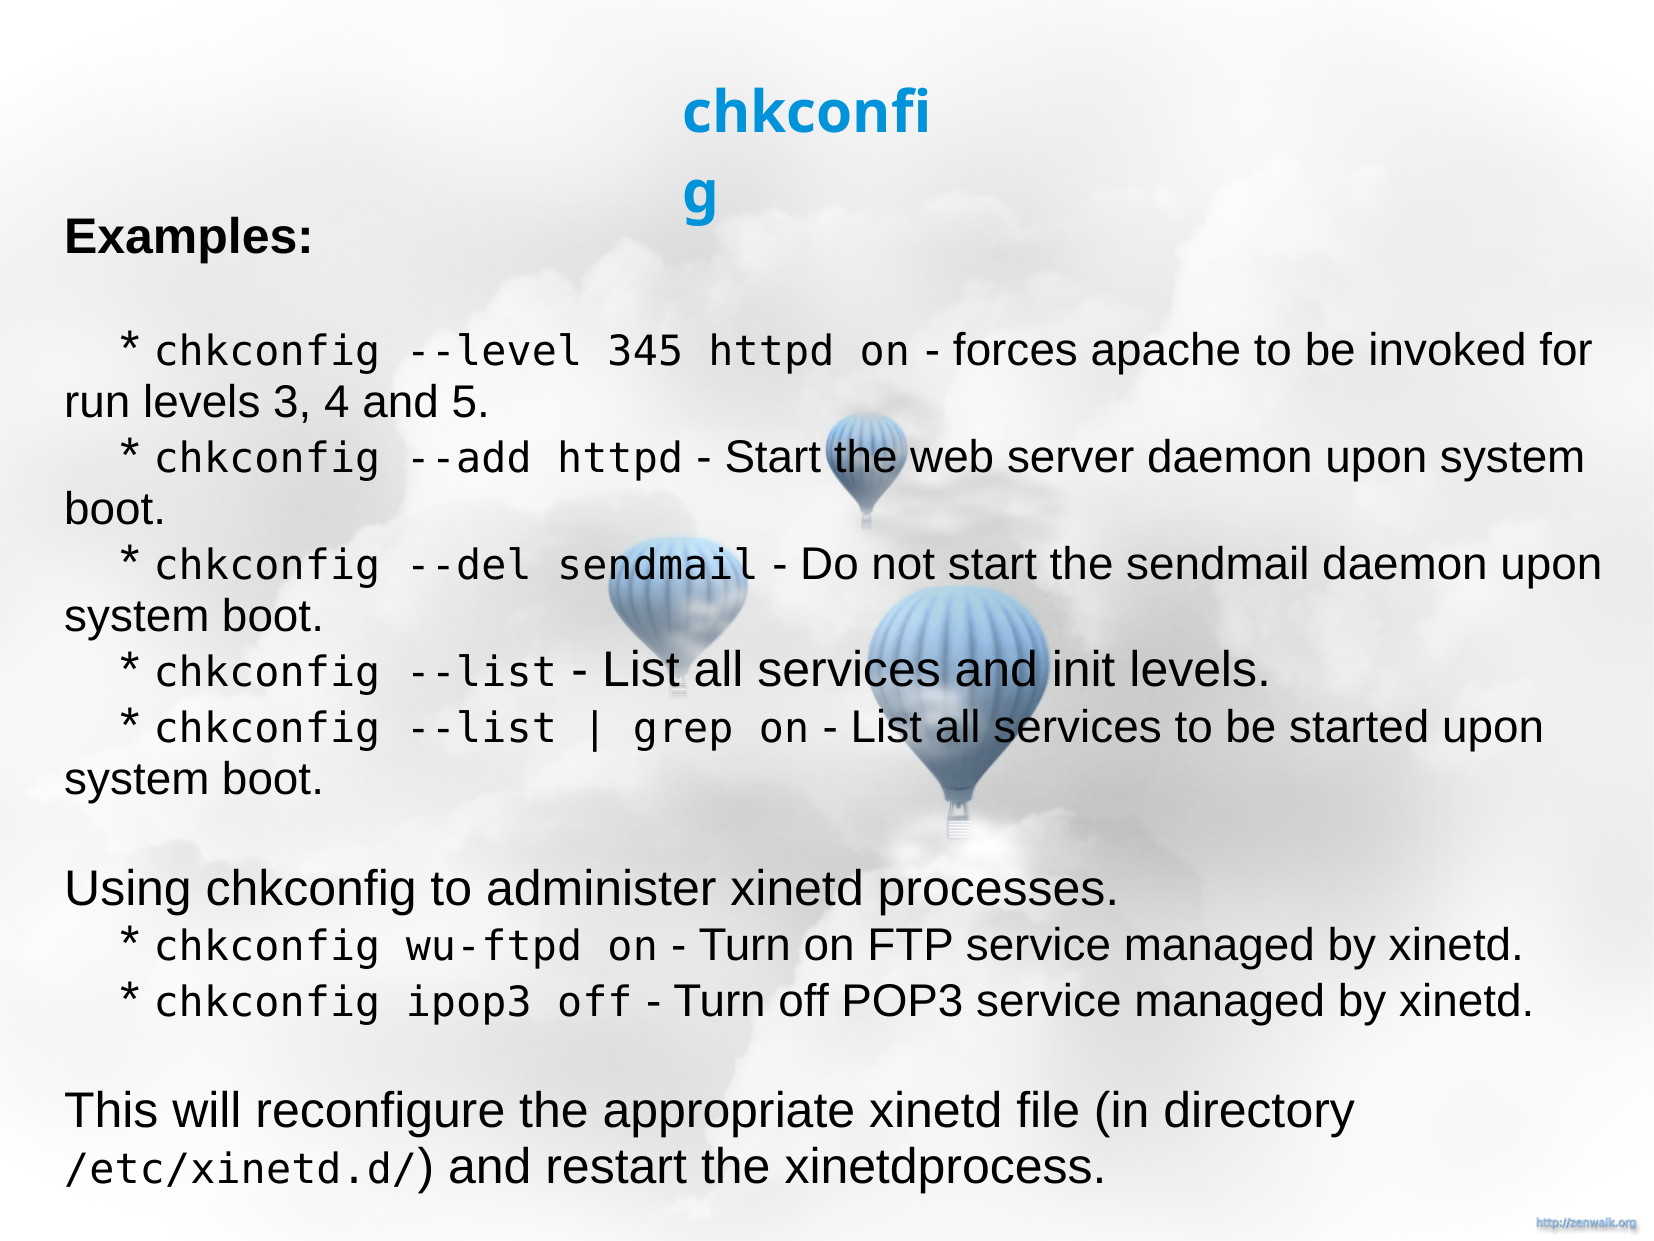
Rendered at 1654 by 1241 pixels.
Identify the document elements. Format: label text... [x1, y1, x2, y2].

text_box Examples: * chkconfig --level 345 httpd on - forces apache to be invoked for run levels 3, 4 and 5. * chkconfig --add httpd - Start the web server daemon upon system boot. * chkconfig --del sendmail - Do not start the sendmail daemon upon system boot. * chkconfig --list - List all services and init levels. * chkconfig --list | grep on - List all services to be started upon system boot. Using chkconfig to administer xinetd processes. * chkconfig wu-ftpd on - Turn on FTP service managed by xinetd. * chkconfig ipop3 off - Turn off POP3 service managed by xinetd. This will reconfigure the appropriate xinetd file (in directory /etc/xinetd.d/) and restart the xinetdprocess. [49, 201, 1625, 1202]
text_box chkconfig [667, 63, 953, 149]
